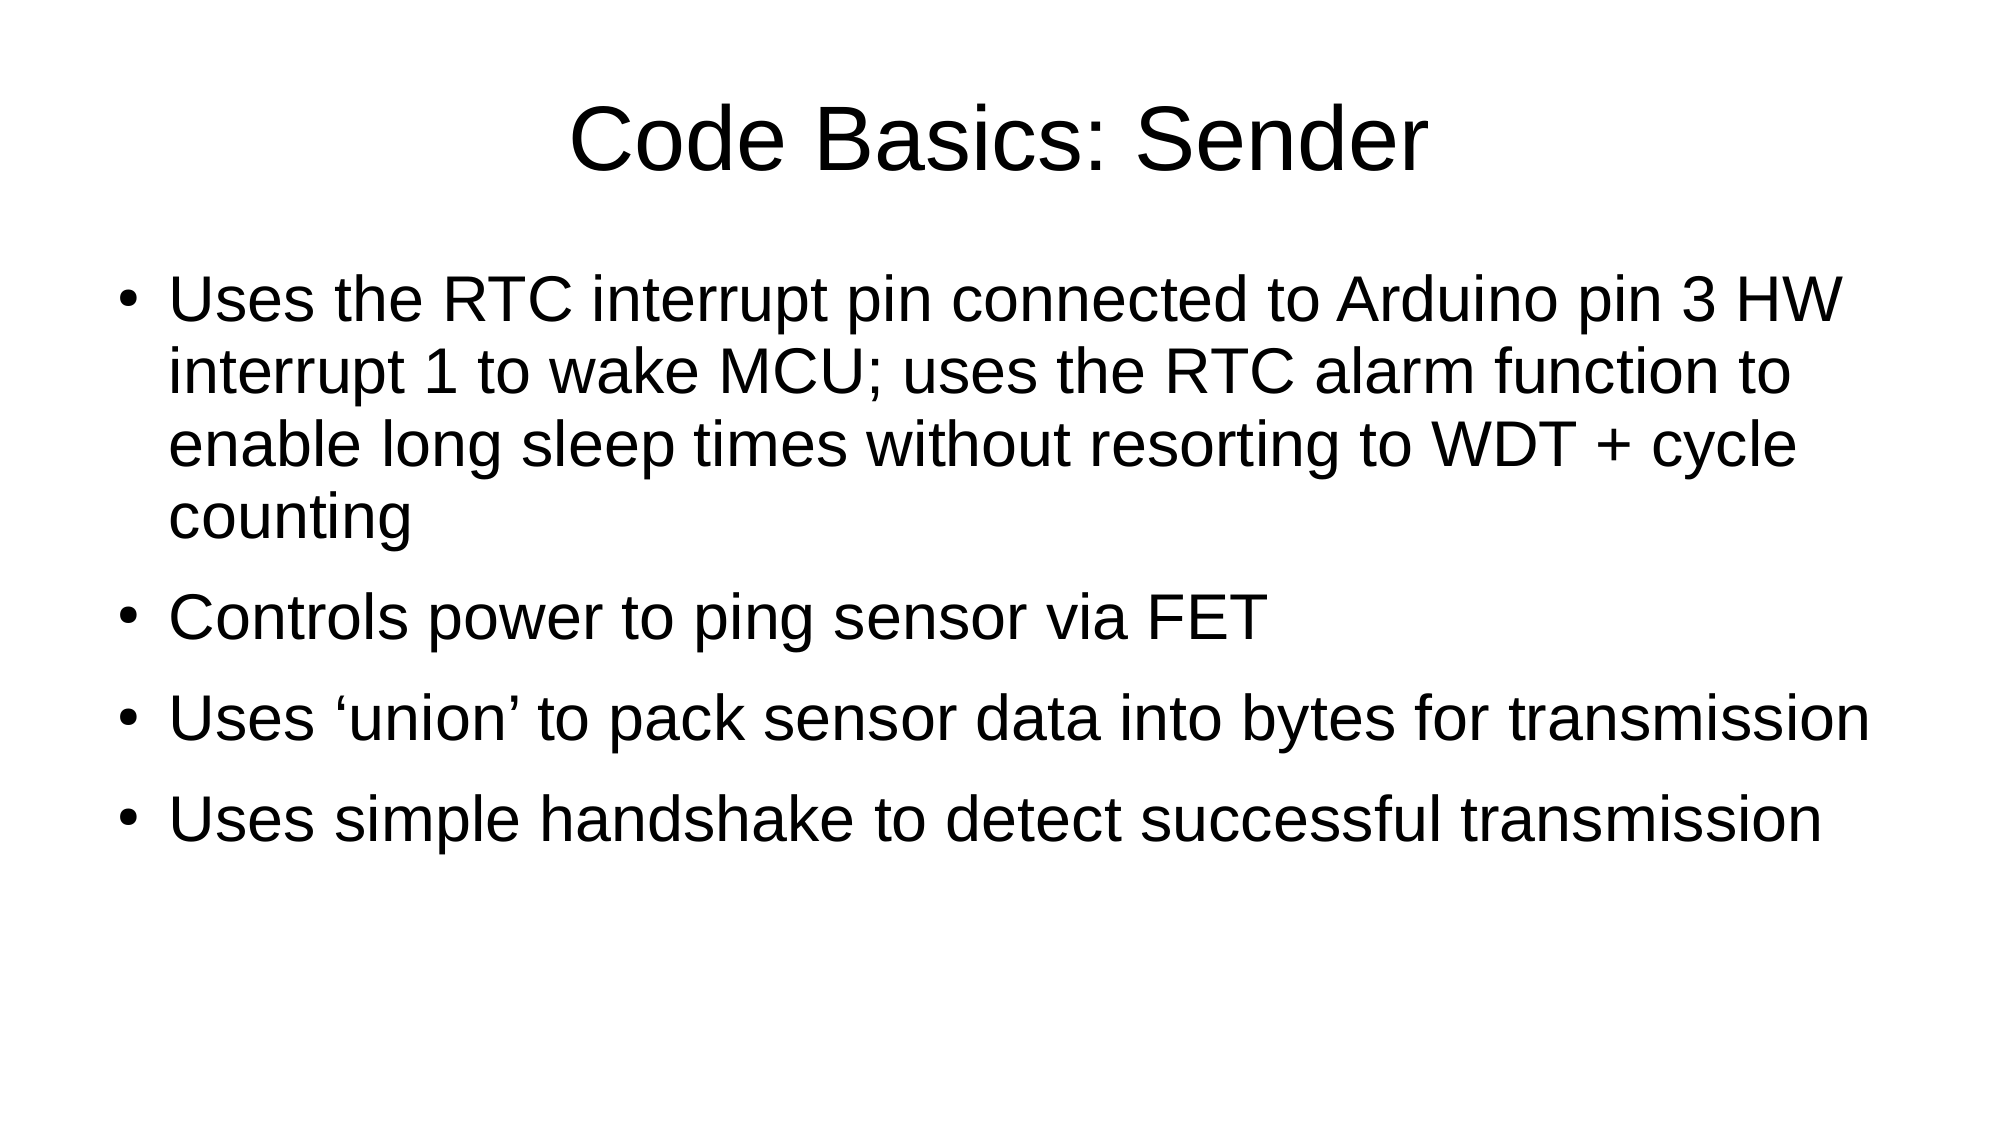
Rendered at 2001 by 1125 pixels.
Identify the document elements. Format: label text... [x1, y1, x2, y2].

list Uses the RTC interrupt pin connected to Arduino pin 3 HW interrupt 1 to wake MCU; uses the RTC alarm function to enable long sleep times without resorting to WDT + cycle counting Controls power to ping sensor via FET Uses ‘union’ to pack sensor data into bytes for transmission Uses simple handshake to detect successful transmission [99, 263, 1900, 916]
title Code Basics: Sender [99, 44, 1900, 233]
